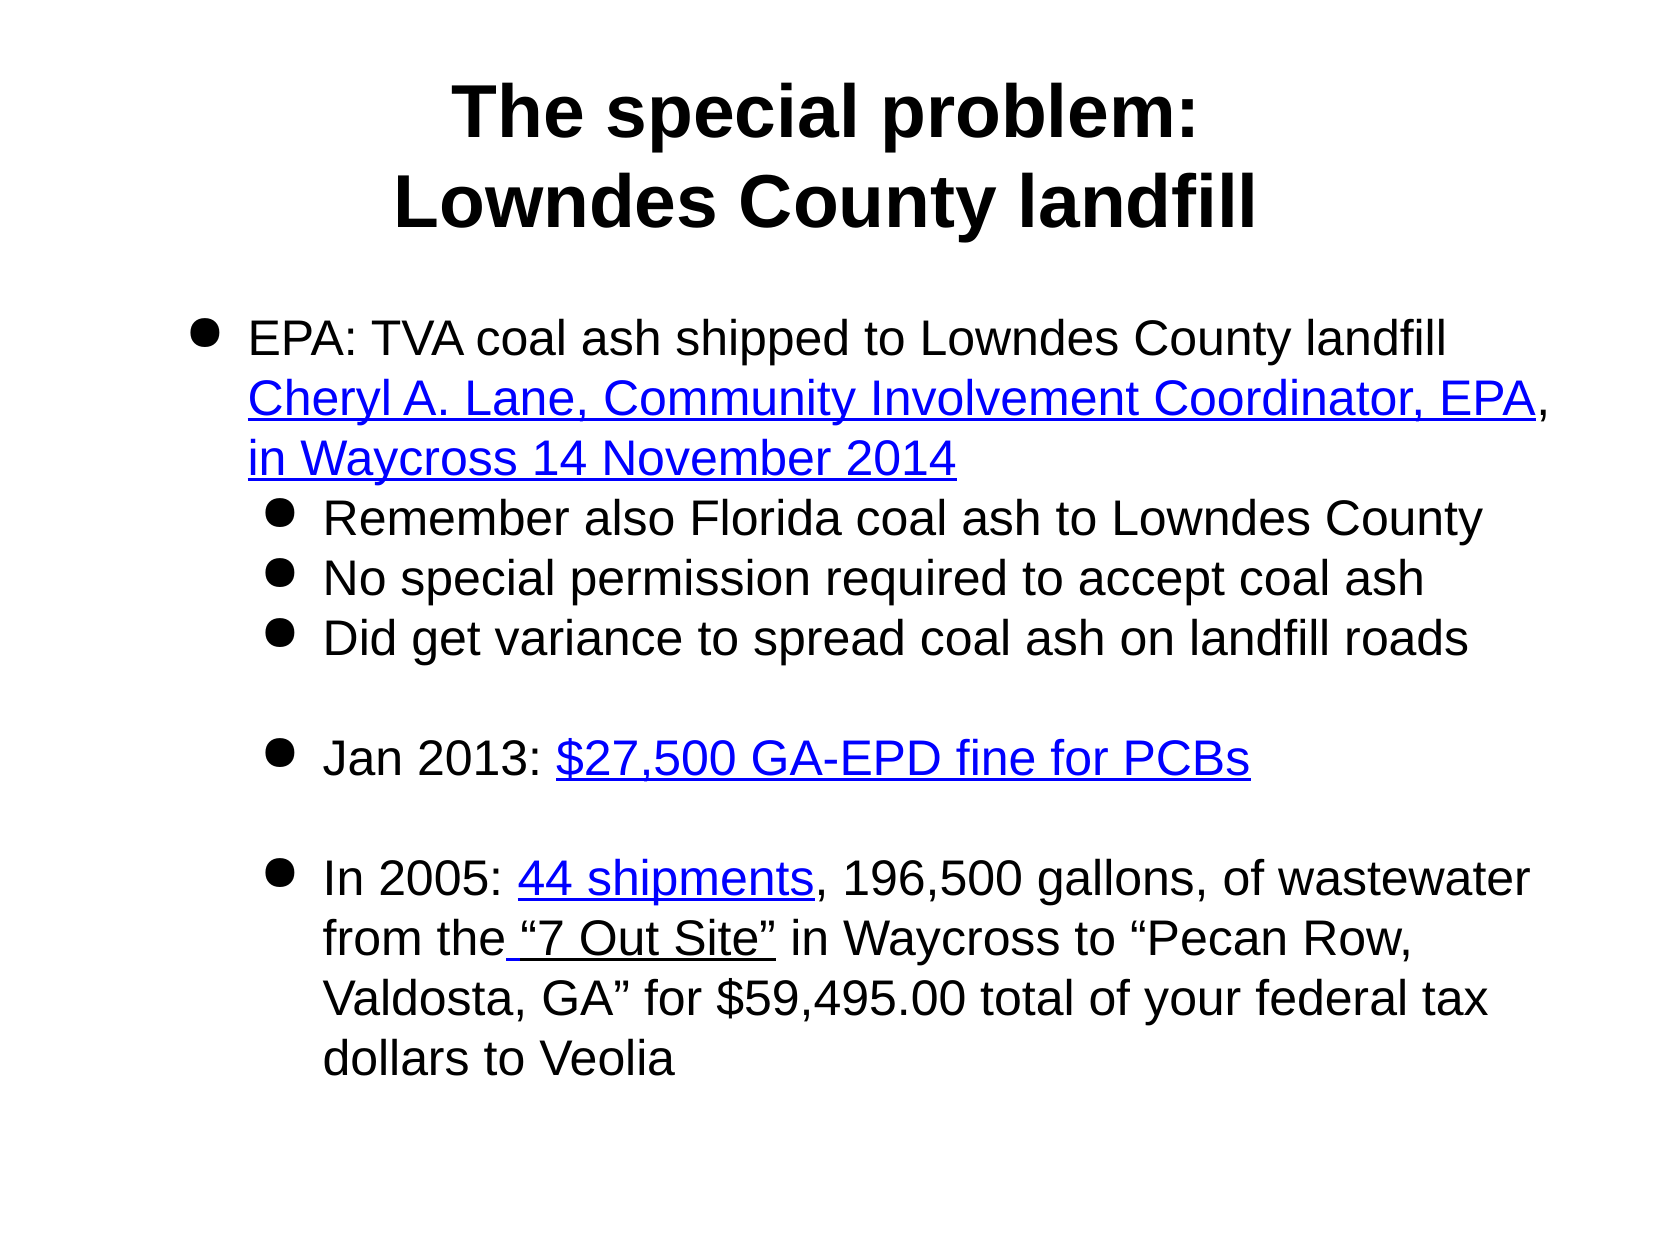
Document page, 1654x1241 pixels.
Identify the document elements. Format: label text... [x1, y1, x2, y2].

list EPA: TVA coal ash shipped to Lowndes County landfill Cheryl A. Lane, Community Involvement Coordinator, EPA, in Waycross 14 November 2014 Remember also Florida coal ash to Lowndes County No special permission required to accept coal ash Did get variance to spread coal ash on landfill roads Jan 2013: $27,500 GA-EPD fine for PCBs In 2005: 44 shipments, 196,500 gallons, of wastewater from the “7 Out Site” in Waycross to “Pecan Row, Valdosta, GA” for $59,495.00 total of your federal tax dollars to Veolia [82, 290, 1571, 1195]
title The special problem: Lowndes County landfill [82, 49, 1571, 257]
